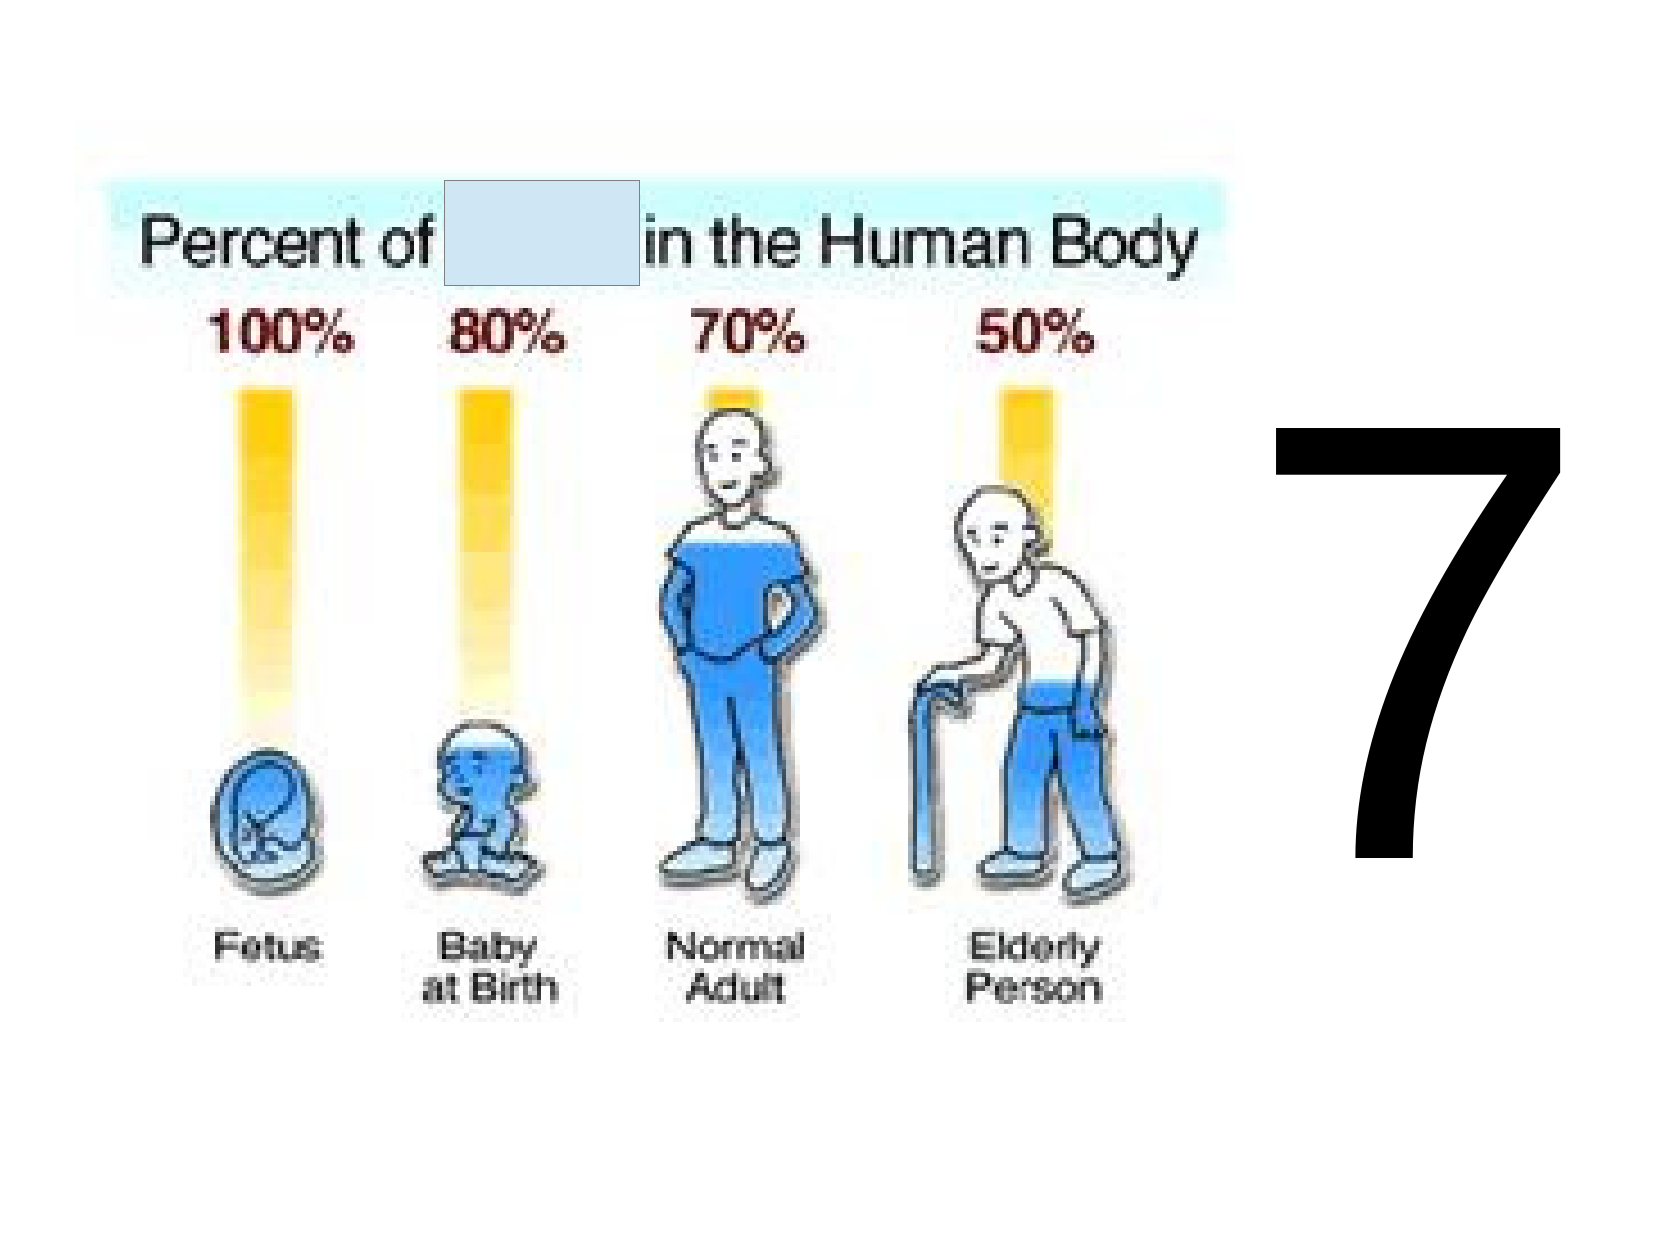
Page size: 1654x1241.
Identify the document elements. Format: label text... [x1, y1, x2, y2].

text_box [444, 180, 640, 286]
text_box 7 [1276, 285, 1654, 999]
picture [75, 119, 1276, 1096]
